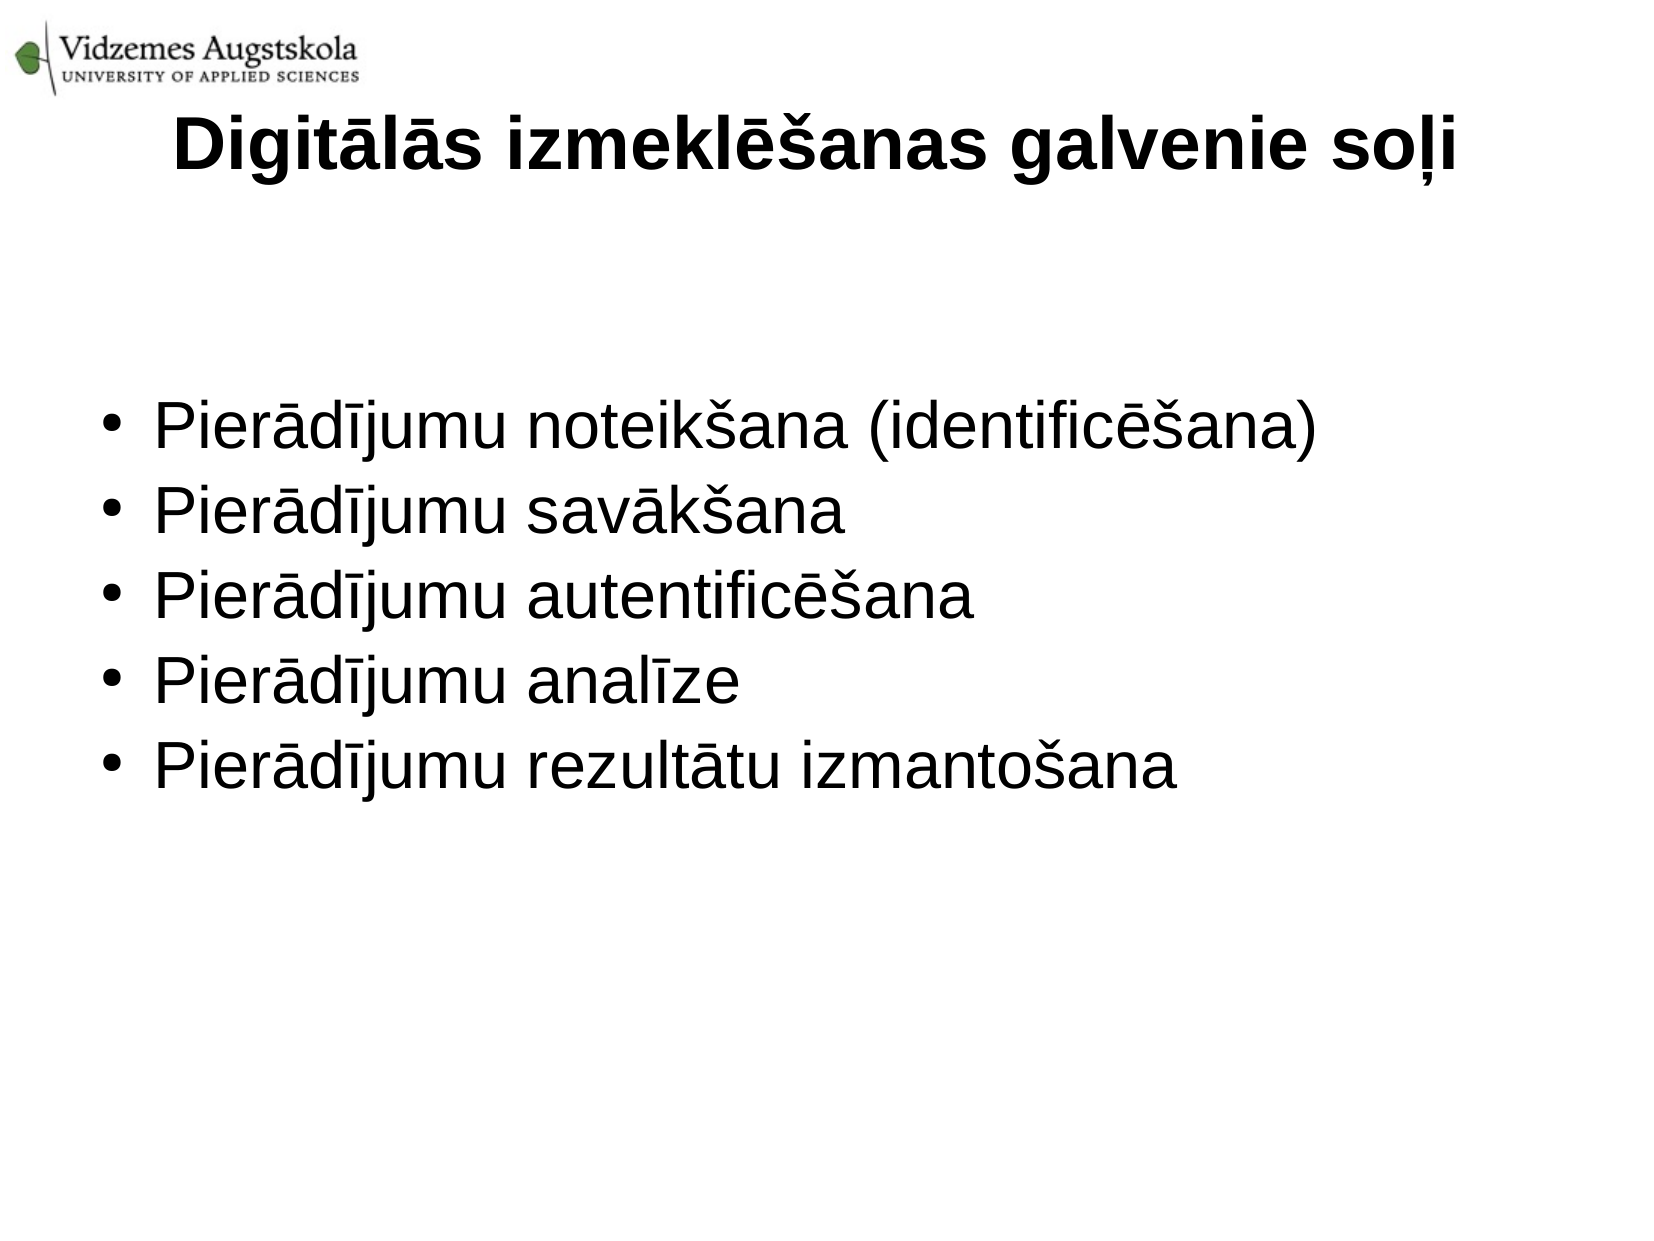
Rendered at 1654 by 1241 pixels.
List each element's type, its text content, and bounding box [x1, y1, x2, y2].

title Digitālās izmeklēšanas galvenie soļi [94, 100, 1512, 191]
picture [5, 2, 368, 113]
list Pierādījumu noteikšana (identificēšana) Pierādījumu savākšana Pierādījumu autentificēšana Pierādījumu analīze Pierādījumu rezultātu izmantošana [82, 389, 1569, 1107]
